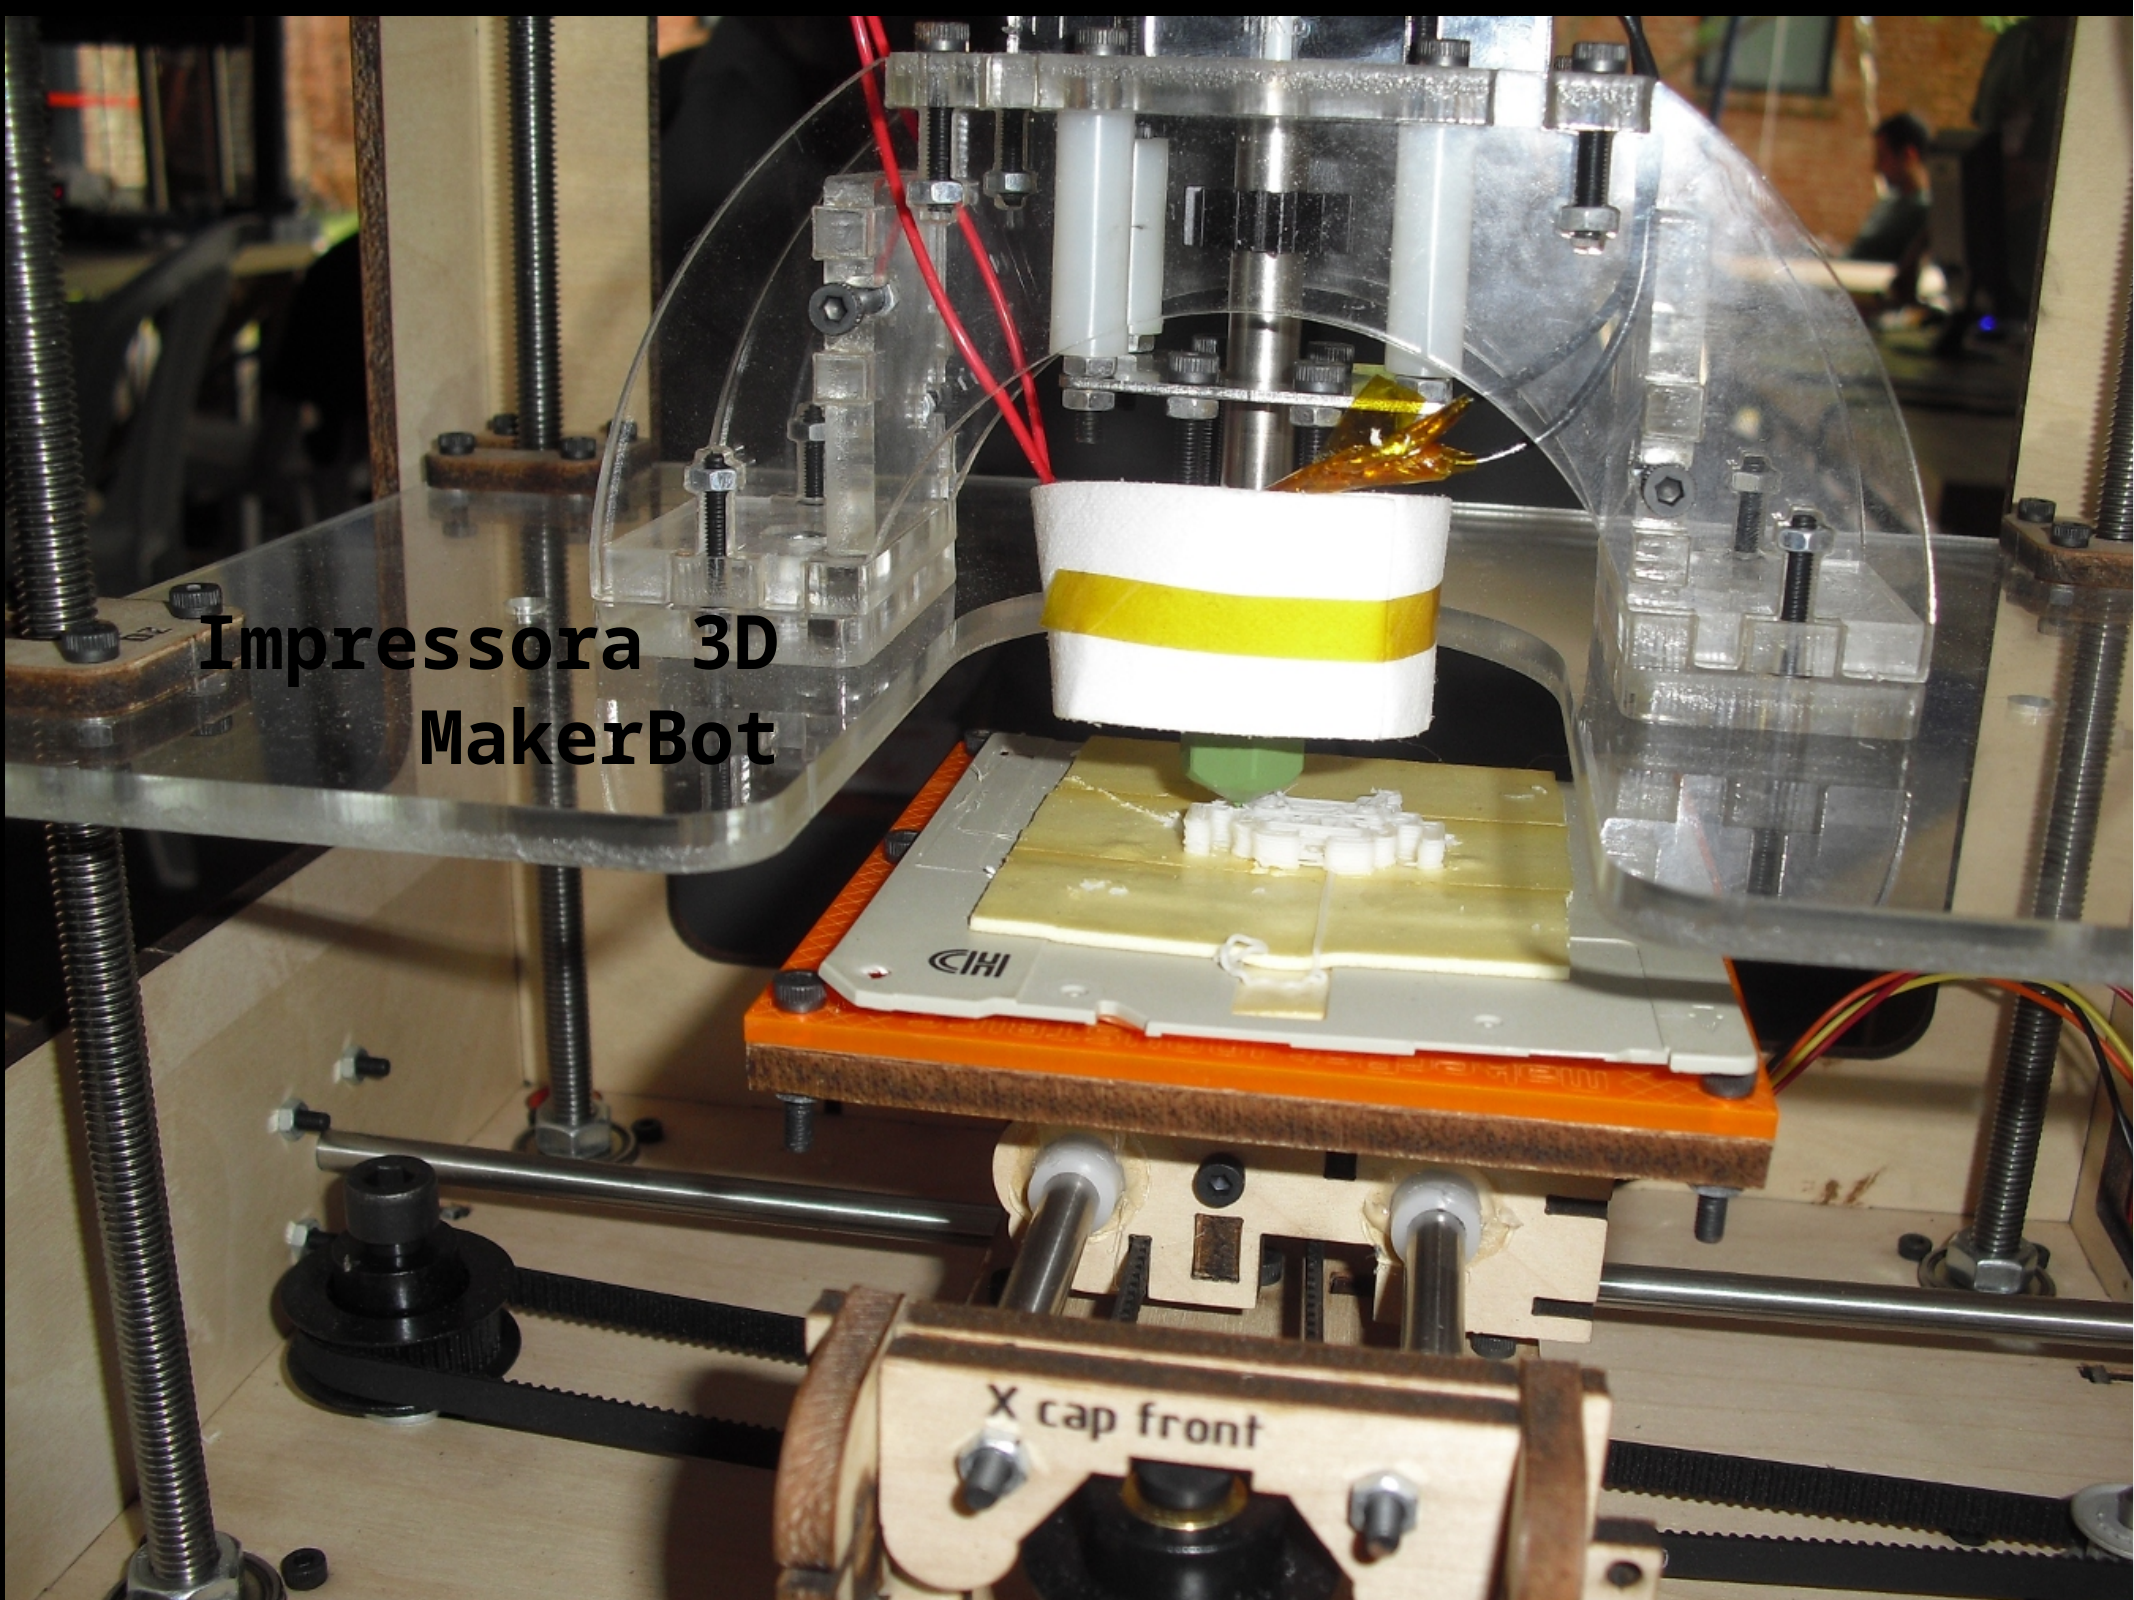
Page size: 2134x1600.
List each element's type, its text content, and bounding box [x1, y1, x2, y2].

text_box Impressora 3D MakerBot [106, 590, 780, 780]
picture [5, 16, 2134, 1600]
